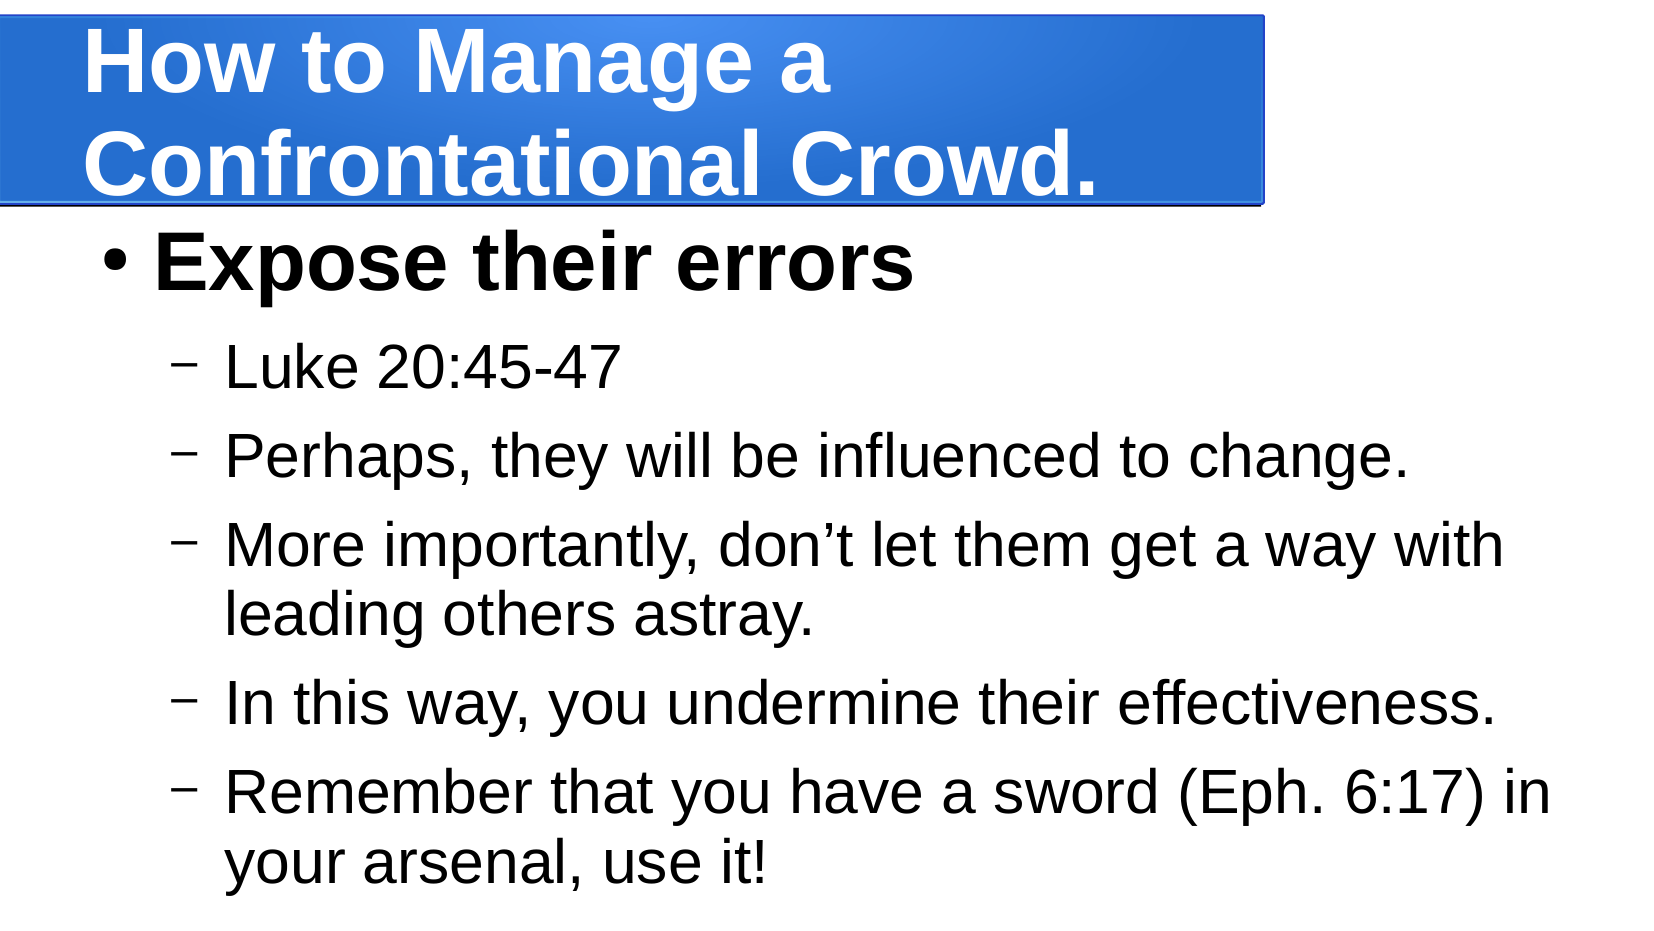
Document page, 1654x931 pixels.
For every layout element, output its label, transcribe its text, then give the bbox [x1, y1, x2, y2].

title How to Manage a Confrontational Crowd. [82, 9, 1235, 214]
list Expose their errors Luke 20:45-47 Perhaps, they will be influenced to change. More importantly, don’t let them get a way with leading others astray. In this way, you undermine their effectiveness. Remember that you have a sword (Eph. 6:17) in your arsenal, use it! [82, 214, 1571, 901]
